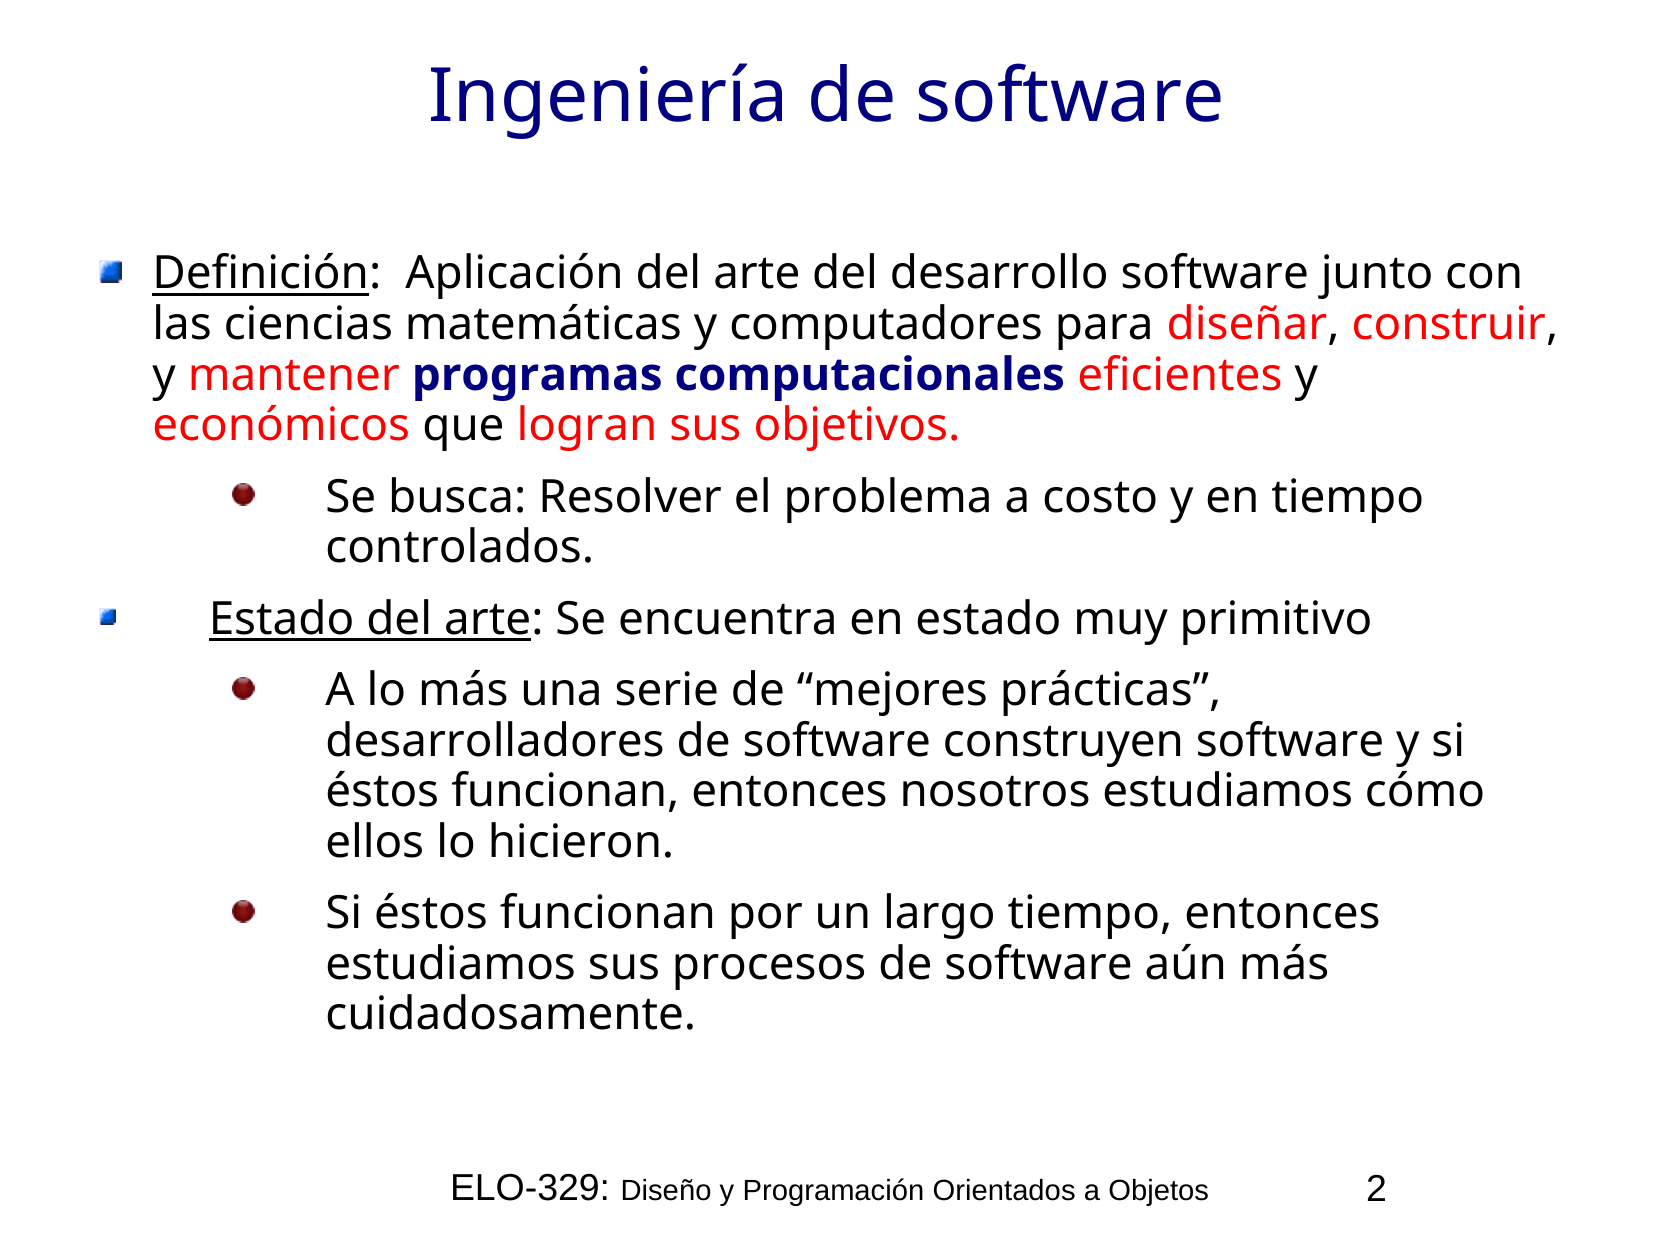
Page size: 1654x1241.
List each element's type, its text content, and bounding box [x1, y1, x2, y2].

title Ingeniería de software [82, 43, 1571, 144]
list Definición: Aplicación del arte del desarrollo software junto con las ciencias matemáticas y computadores para diseñar, construir, y mantener programas computacionales eficientes y económicos que logran sus objetivos. Se busca: Resolver el problema a costo y en tiempo controlados. Estado del arte: Se encuentra en estado muy primitivo A lo más una serie de “mejores prácticas”, desarrolladores de software construyen software y si éstos funcionan, entonces nosotros estudiamos cómo ellos lo hicieron. Si éstos funcionan por un largo tiempo, entonces estudiamos sus procesos de software aún más cuidadosamente. [82, 168, 1573, 1097]
